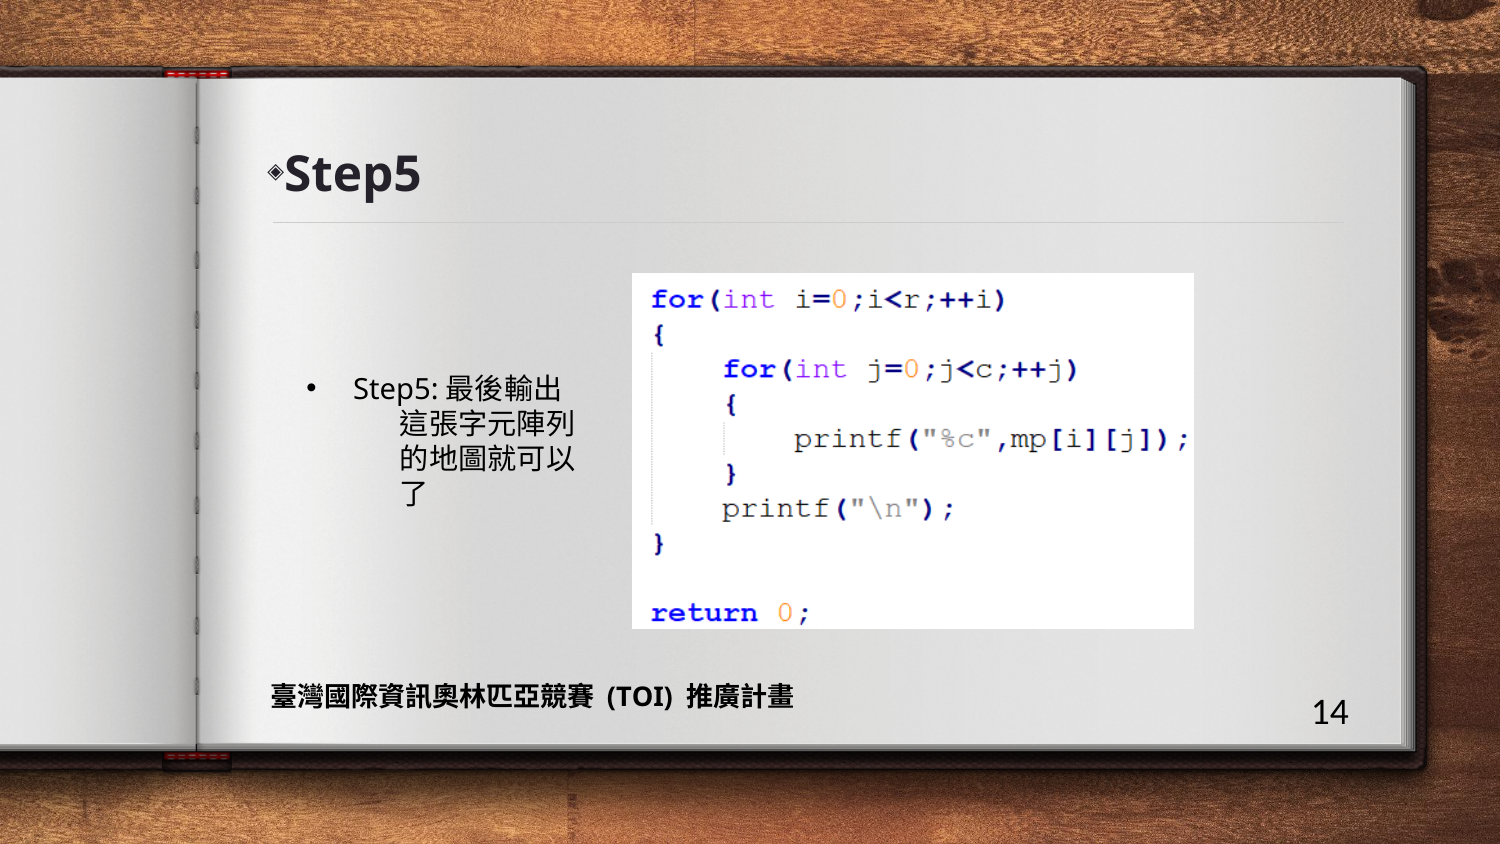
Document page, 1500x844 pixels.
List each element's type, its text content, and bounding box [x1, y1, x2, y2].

list Step5 [252, 126, 1194, 216]
text_box Step5:最後輸出這張字元陣列的地圖就可以了 [291, 362, 592, 485]
text_box [1295, 672, 1386, 737]
picture [632, 273, 1194, 629]
